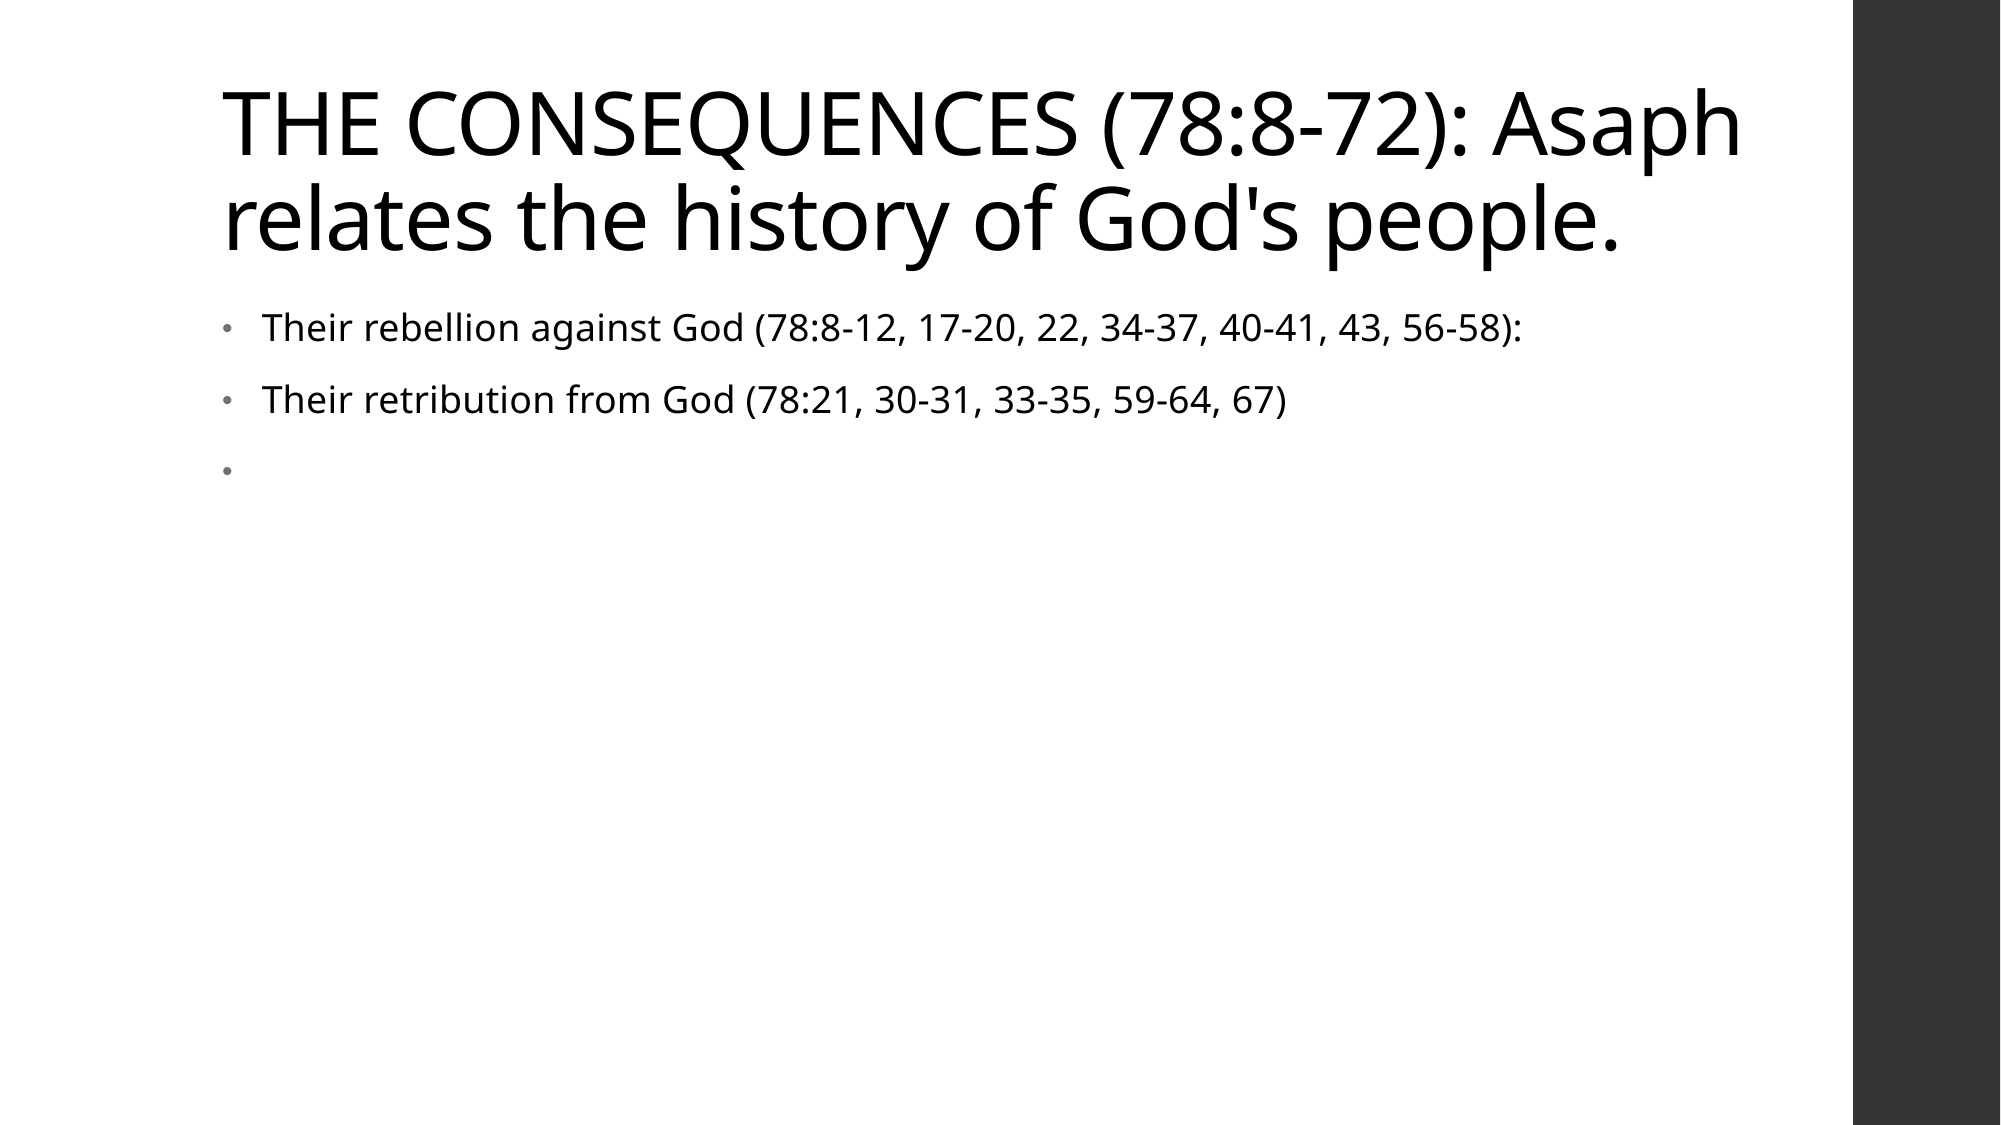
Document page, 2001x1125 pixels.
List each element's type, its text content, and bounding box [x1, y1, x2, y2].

title THE CONSEQUENCES (78:8-72): Asaph relates the history of God's people. [206, 60, 1797, 278]
list Their rebellion against God (78:8-12, 17-20, 22, 34-37, 40-41, 43, 56-58): Their retribution from God (78:21, 30-31, 33-35, 59-64, 67) [206, 299, 1617, 1014]
